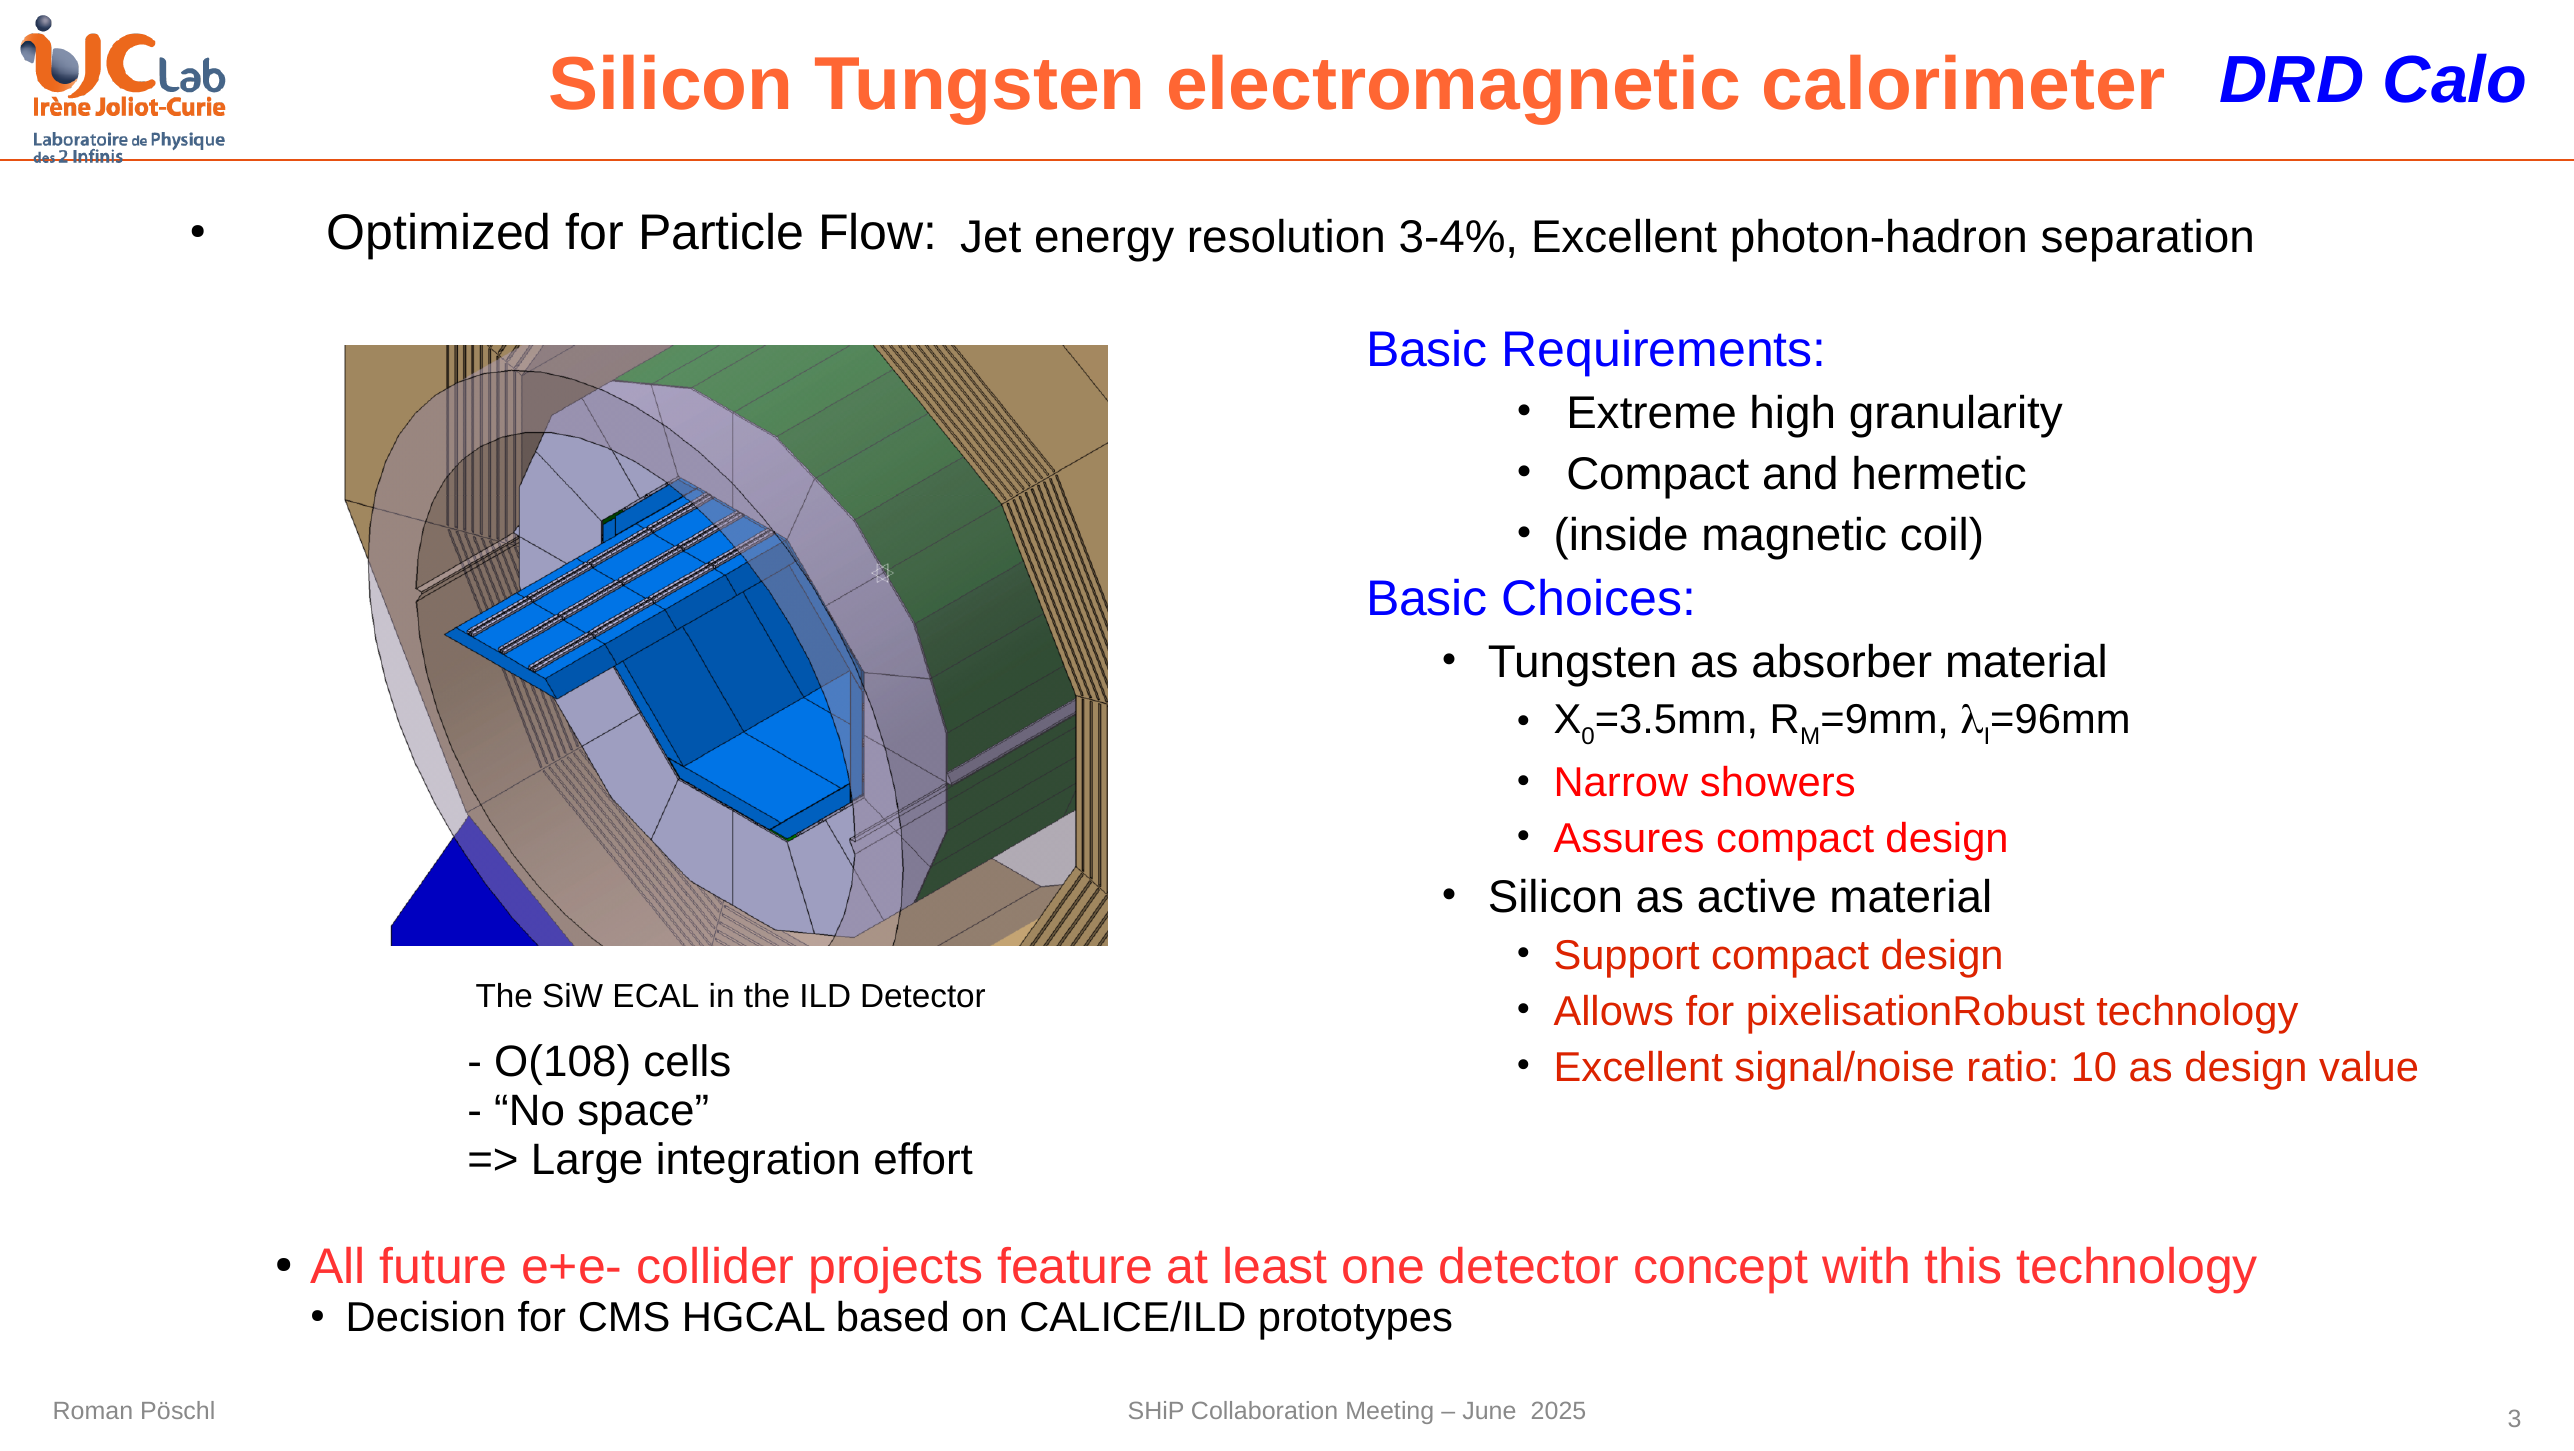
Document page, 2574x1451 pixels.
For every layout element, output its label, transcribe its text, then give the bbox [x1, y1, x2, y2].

text_box All future e+e- collider projects feature at least one detector concept with this technology Decision for CMS HGCAL based on CALICE/ILD prototypes [260, 1230, 2290, 1356]
text_box - O(108) cells - “No space” => Large integration effort [452, 1029, 1171, 1202]
text_box Basic Requirements: Extreme high granularity Compact and hermetic (inside magnetic coil) Basic Choices: Tungsten as absorber material X0=3.5mm, RM=9mm, lI=96mm Narrow showers Assures compact design Silicon as active material Support compact design Allows for pixelisationRobust technology Excellent signal/noise ratio: 10 as design value [1366, 316, 2574, 1235]
picture [4, 0, 241, 178]
text_box Jet energy resolution 3-4%, Excellent photon-hadron separation [945, 203, 2574, 329]
title Silicon Tungsten electromagnetic calorimeter [199, 34, 2517, 132]
text_box The SiW ECAL in the ILD Detector [440, 974, 987, 1015]
picture [264, 345, 1108, 947]
text_box Optimized for Particle Flow: [174, 197, 2290, 337]
